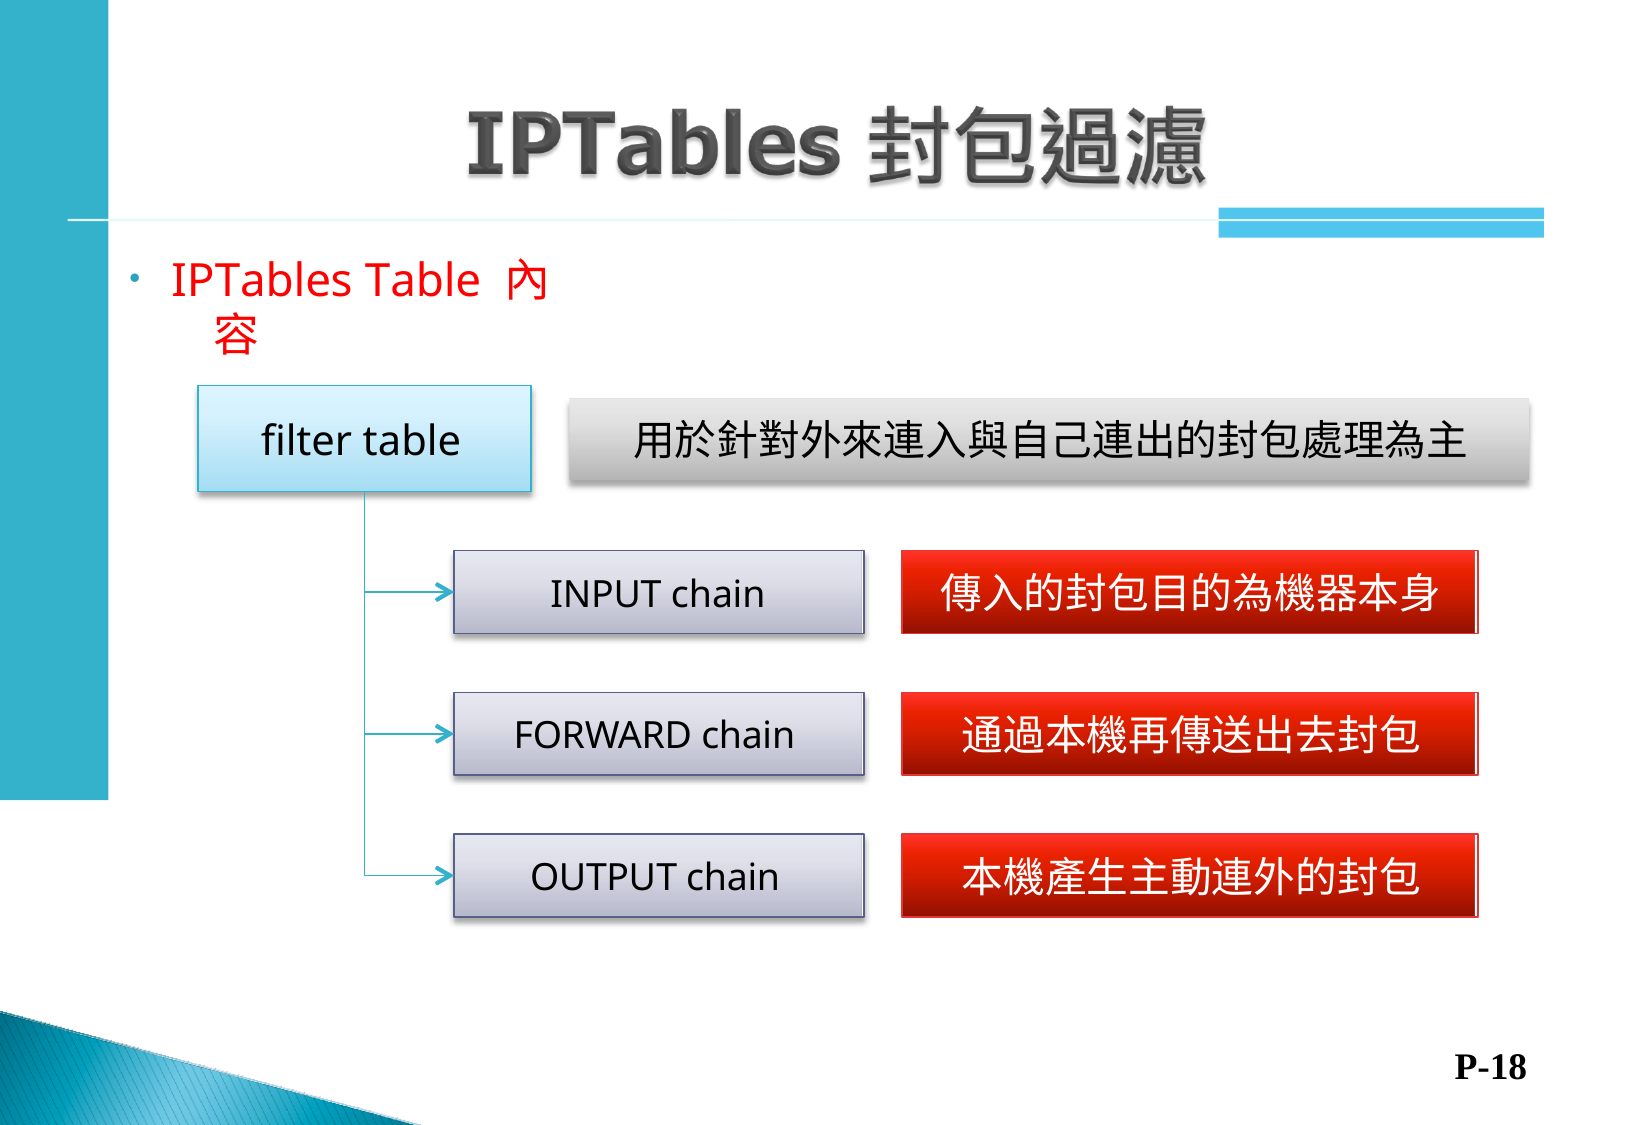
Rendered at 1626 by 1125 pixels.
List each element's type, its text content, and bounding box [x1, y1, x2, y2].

text_box [435, 689, 874, 792]
text_box INPUT chain [548, 569, 771, 620]
text_box 通過本機再傳送出去封包 [959, 708, 1422, 761]
text_box filter table [258, 413, 472, 470]
text_box [199, 386, 530, 491]
text_box [435, 547, 874, 650]
text_box [188, 381, 541, 508]
text_box [903, 551, 1477, 633]
text_box 本機產生主動連外的封包 [959, 850, 1422, 903]
text_box 用於針對外來連入與自己連出的封包處理為主 [631, 413, 1469, 466]
text_box P-16 [1452, 1042, 1532, 1090]
text_box OUTPUT chain [528, 853, 791, 904]
text_box [903, 835, 1477, 916]
text_box [903, 693, 1477, 774]
text_box [435, 830, 874, 933]
text_box IPTables Table 內容 [125, 250, 567, 308]
text_box FORWARD chain [511, 711, 808, 762]
text_box [560, 394, 1539, 496]
text_box 傳入的封包目的為機器本身 [938, 567, 1443, 619]
text_box [453, 81, 1218, 203]
